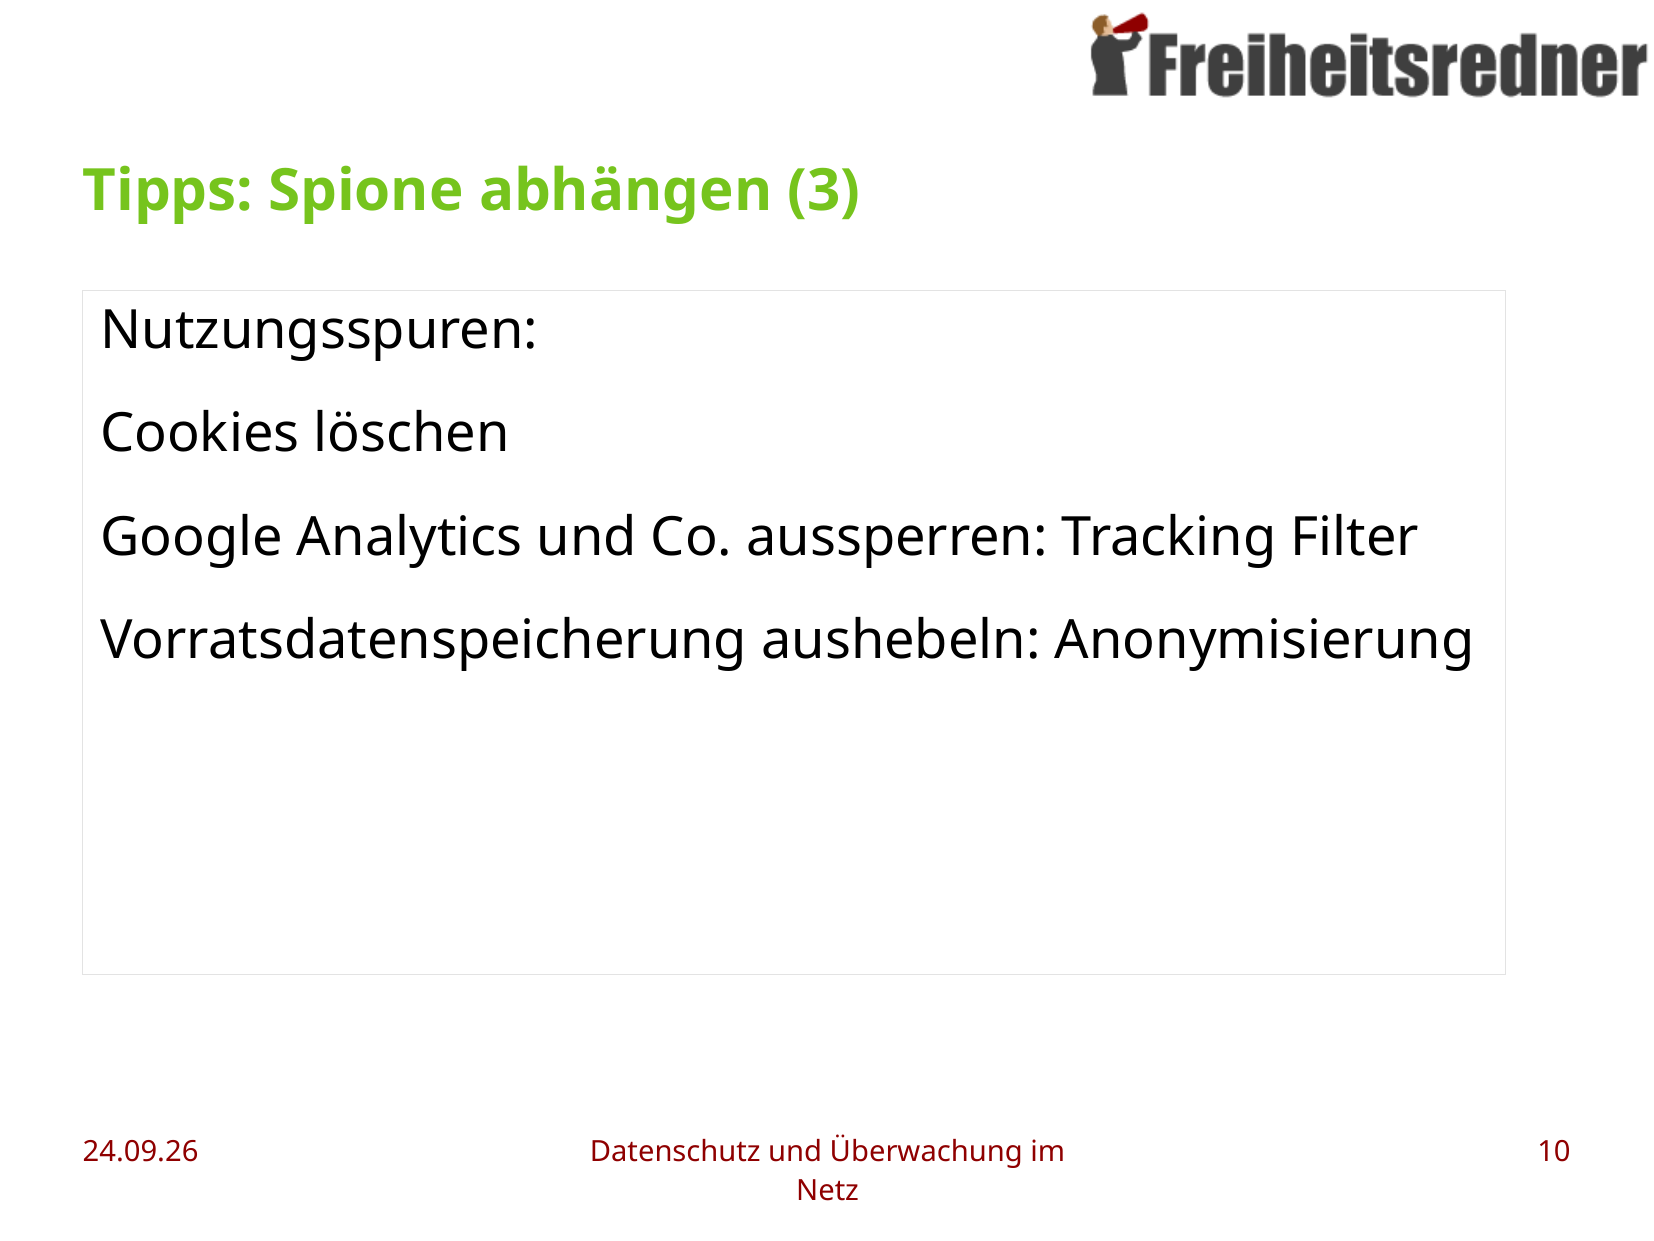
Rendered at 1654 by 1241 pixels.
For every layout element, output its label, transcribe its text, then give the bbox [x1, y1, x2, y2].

title Tipps: Spione abhängen (3) [82, 118, 1565, 257]
picture [1080, 5, 1650, 100]
list Nutzungsspuren: Cookies löschen Google Analytics und Co. aussperren: Tracking Filter Vorratsdatenspeicherung aushebeln: Anonymisierung [82, 290, 1506, 975]
